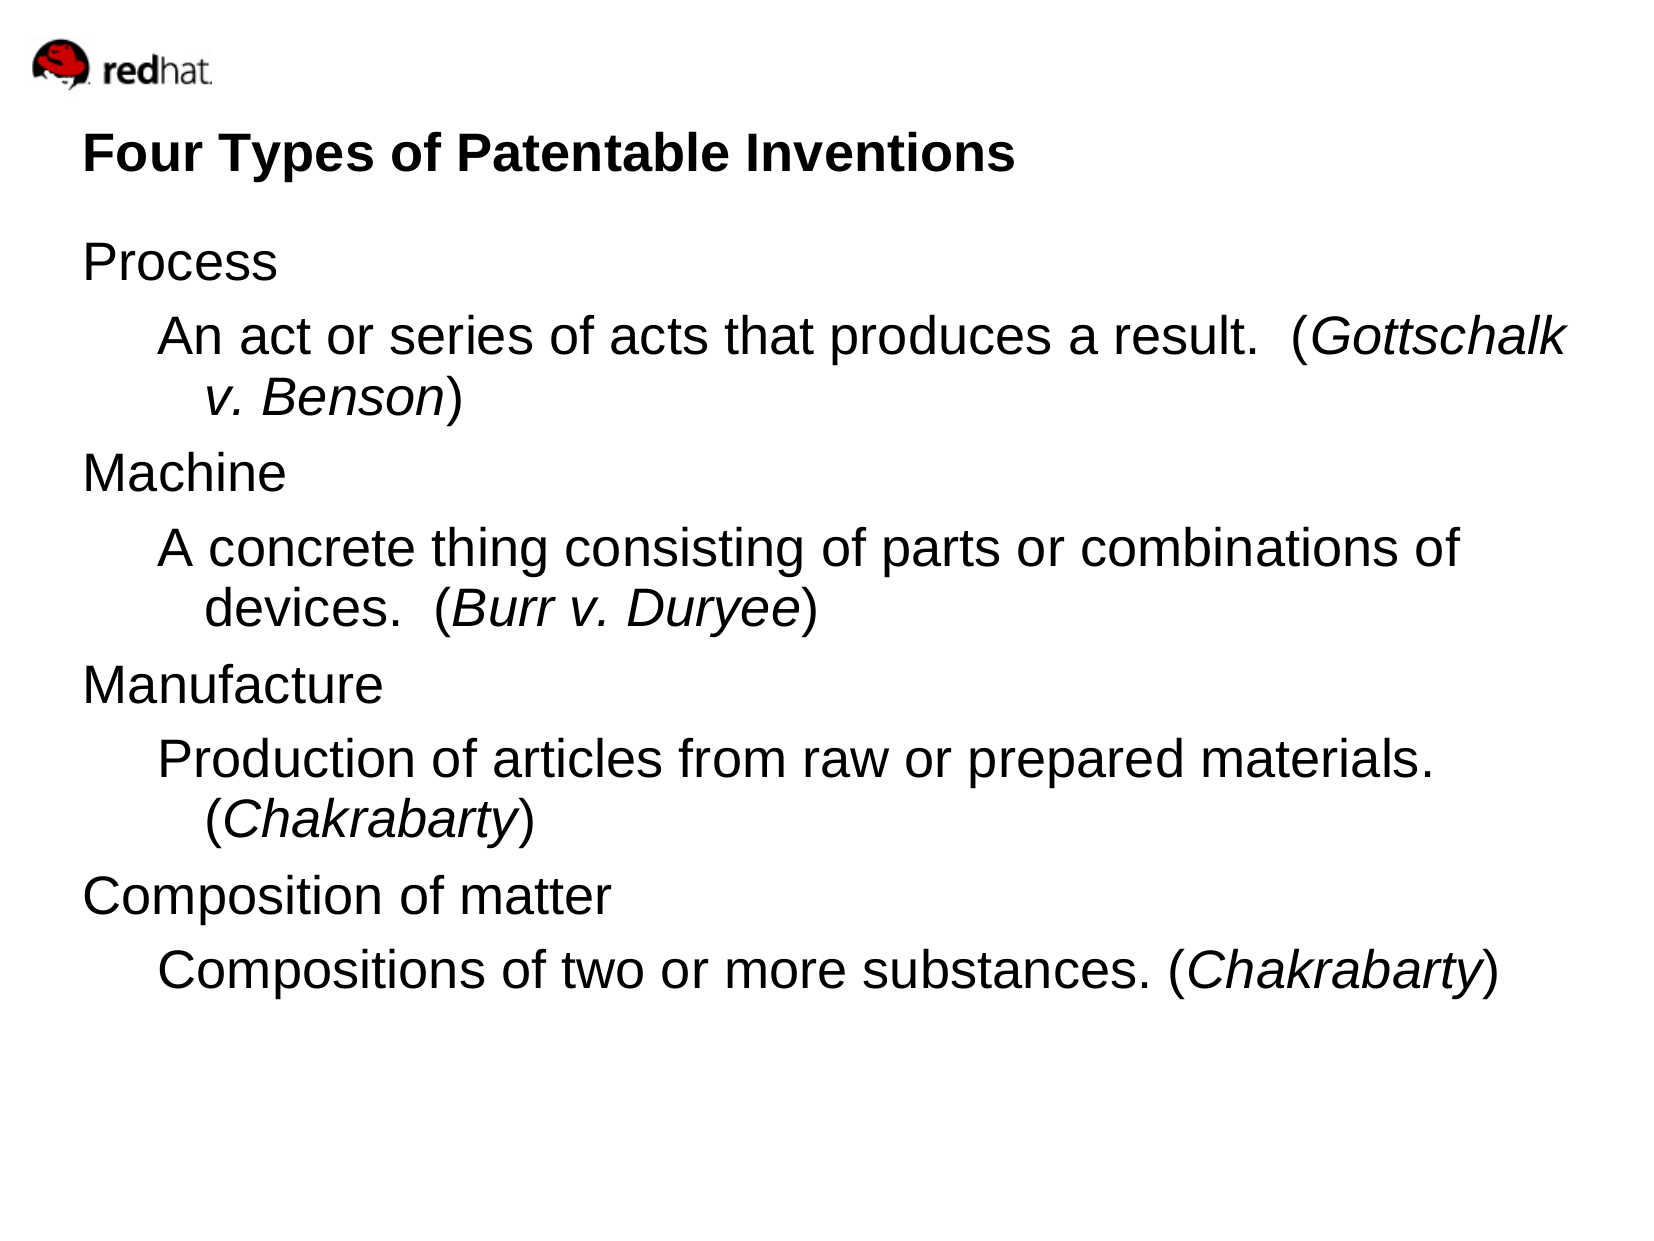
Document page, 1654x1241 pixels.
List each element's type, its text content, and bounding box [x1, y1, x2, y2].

title Four Types of Patentable Inventions [82, 56, 1571, 231]
picture [31, 37, 212, 98]
list Process An act or series of acts that produces a result. (Gottschalk v. Benson) Machine A concrete thing consisting of parts or combinations of devices. (Burr v. Duryee) Manufacture Production of articles from raw or prepared materials. (Chakrabarty) Composition of matter Compositions of two or more substances. (Chakrabarty) [82, 231, 1571, 1241]
